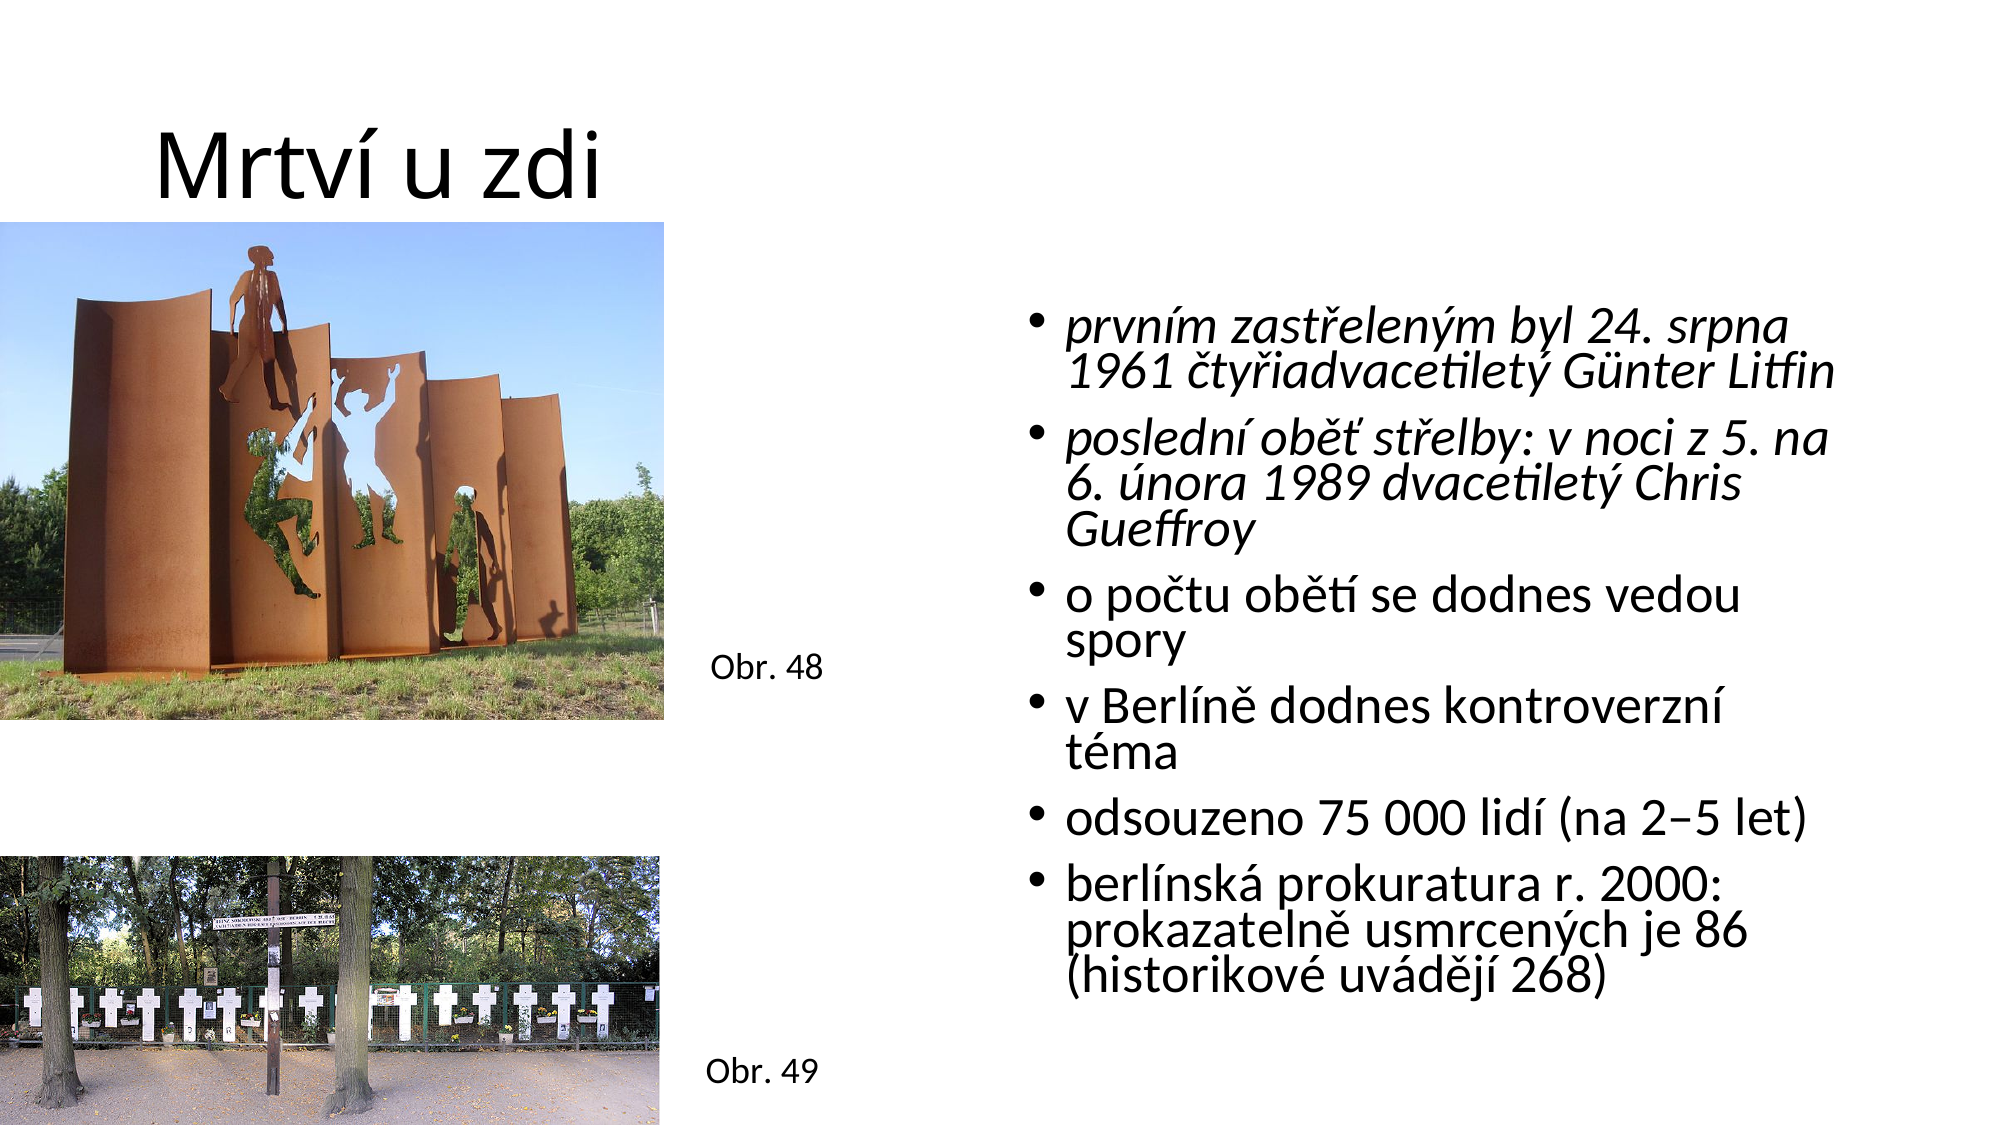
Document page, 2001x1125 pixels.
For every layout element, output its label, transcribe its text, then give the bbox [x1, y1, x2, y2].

picture [0, 222, 664, 720]
title Mrtví u zdi [137, 59, 1863, 278]
text_box [0, 857, 660, 1125]
text_box Obr. 48 [695, 634, 846, 695]
list prvním zastřeleným byl 24. srpna 1961 čtyřiadvacetiletý Günter Litfin poslední oběť střelby: v noci z 5. na 6. února 1989 dvacetiletý Chris Gueffroy o počtu obětí se dodnes vedou spory v Berlíně dodnes kontroverzní téma odsouzeno 75 000 lidí (na 2–5 let) berlínská prokuratura r. 2000: prokazatelně usmrcených je 86 (historikové uvádějí 268) [1012, 299, 1863, 1091]
text_box Obr. 49 [690, 1038, 848, 1099]
